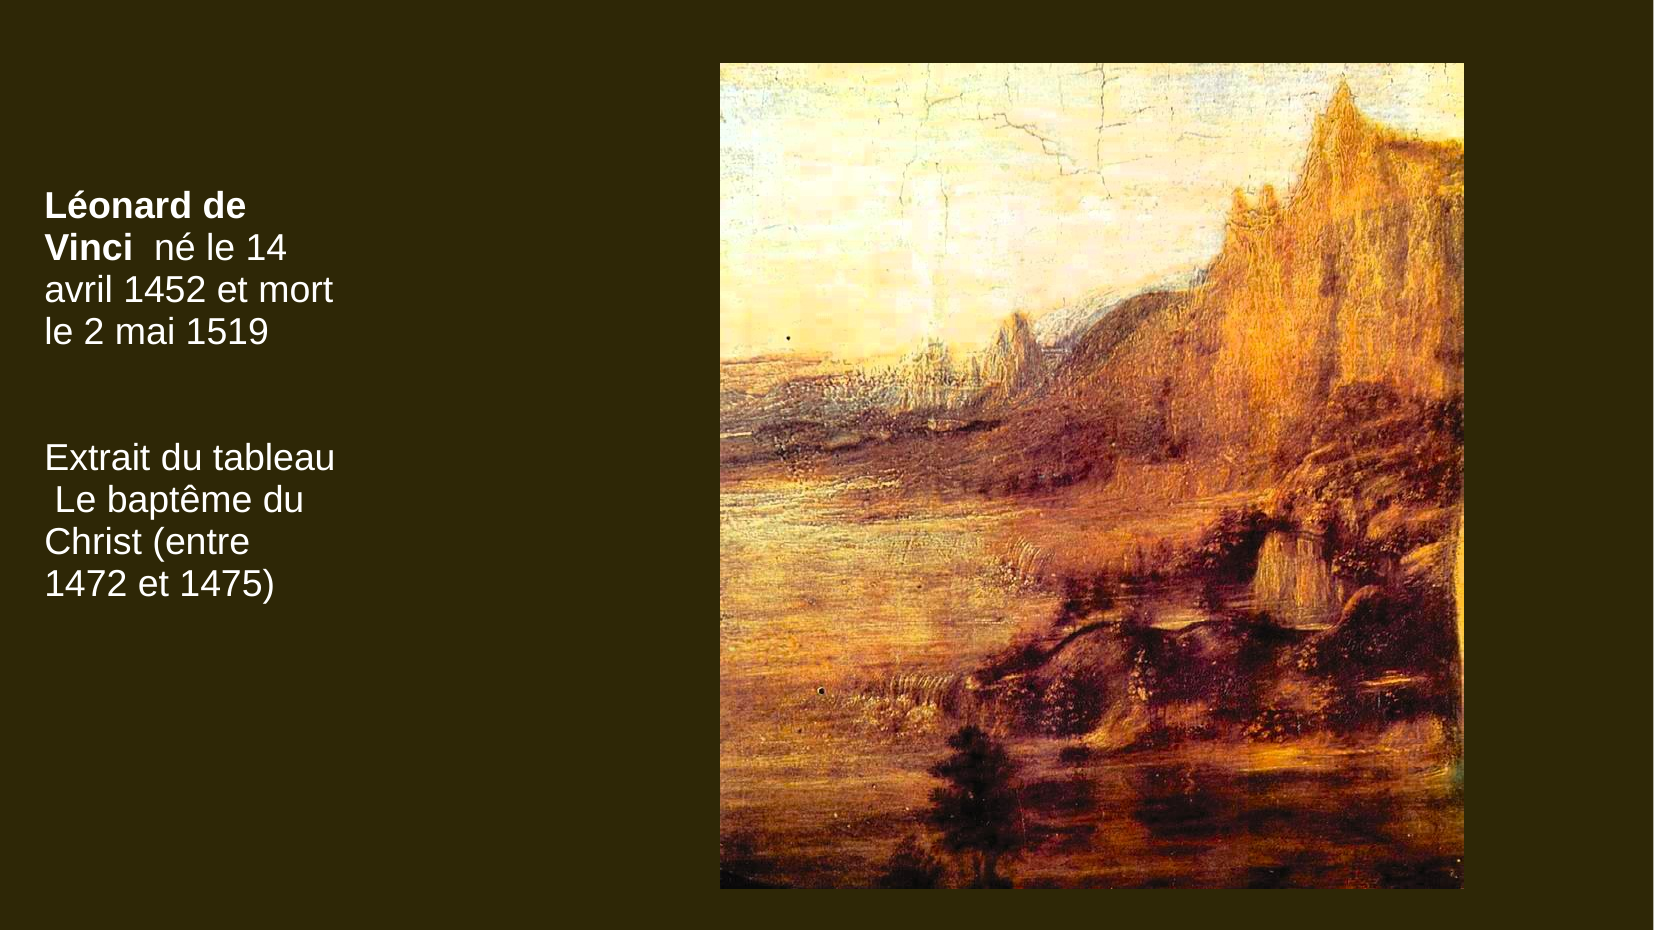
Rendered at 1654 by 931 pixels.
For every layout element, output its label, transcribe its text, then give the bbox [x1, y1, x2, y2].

text_box Léonard de Vinci né le 14 avril 1452 et mort le 2 mai 1519 Extrait du tableau Le baptême du Christ (entre 1472 et 1475) [29, 177, 355, 822]
picture [720, 63, 1464, 889]
